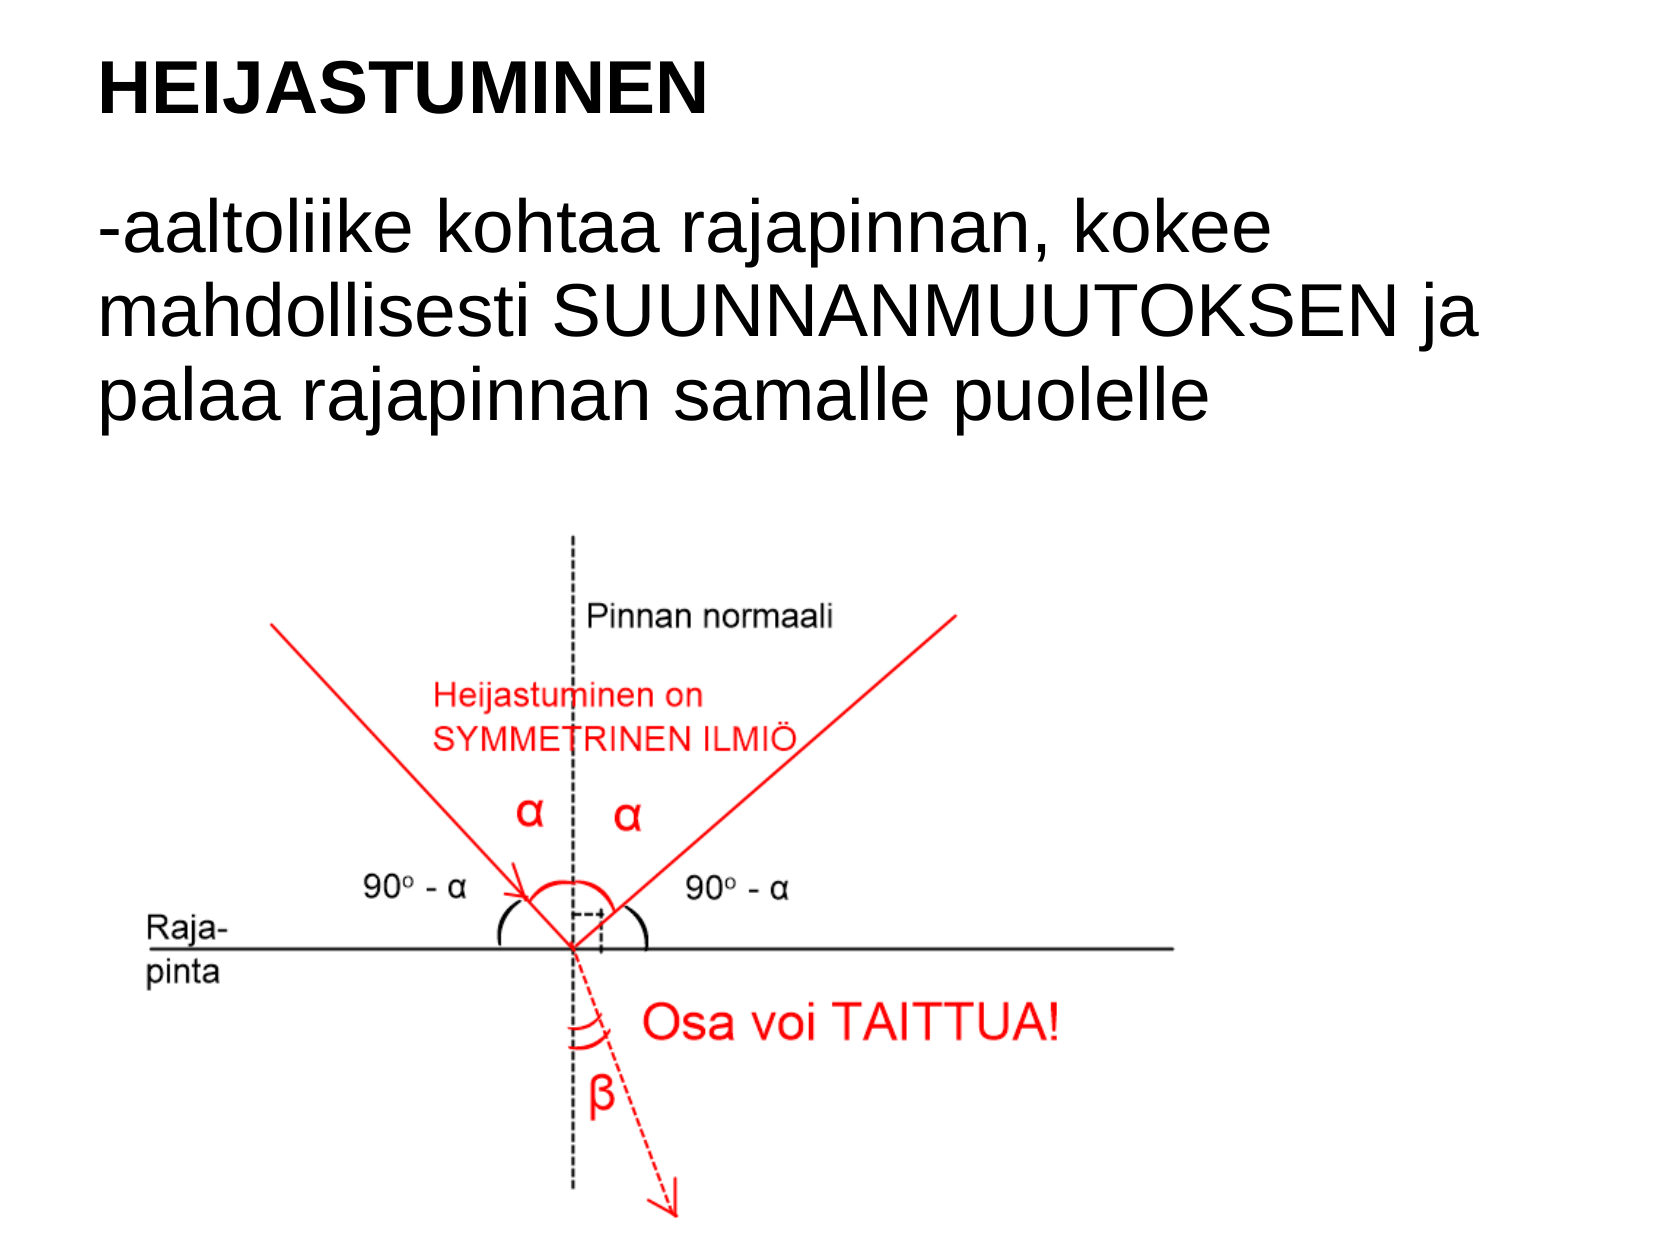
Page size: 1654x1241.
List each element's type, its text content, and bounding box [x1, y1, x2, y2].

text_box HEIJASTUMINEN -aaltoliike kohtaa rajapinnan, kokee mahdollisesti SUUNNANMUUTOKSEN ja palaa rajapinnan samalle puolelle [82, 37, 1524, 473]
picture [106, 485, 1197, 1241]
